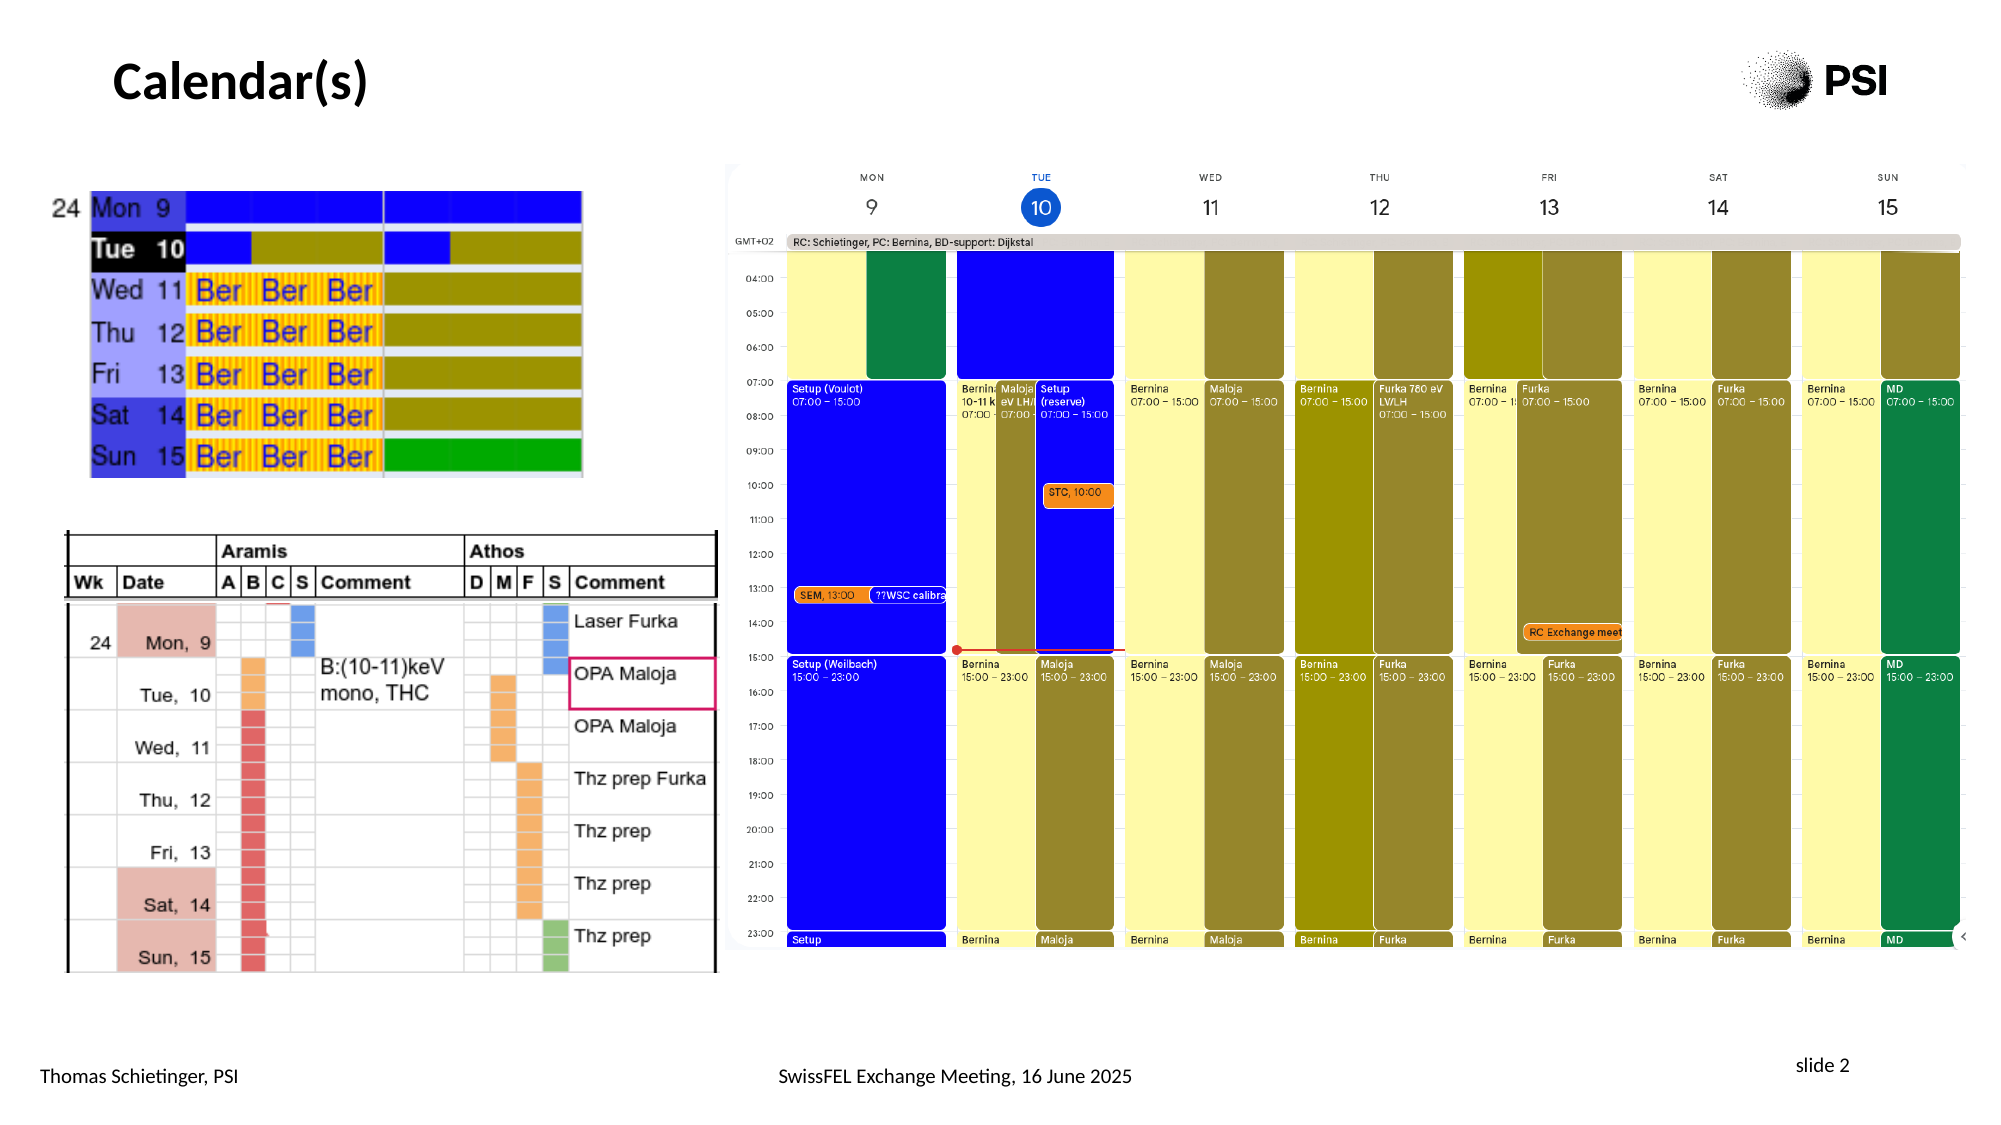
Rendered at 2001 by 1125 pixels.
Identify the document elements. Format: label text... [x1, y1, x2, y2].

picture [64, 530, 718, 601]
title Calendar(s) [114, 45, 1585, 118]
picture [725, 164, 1966, 950]
picture [45, 191, 588, 478]
picture [64, 603, 720, 973]
